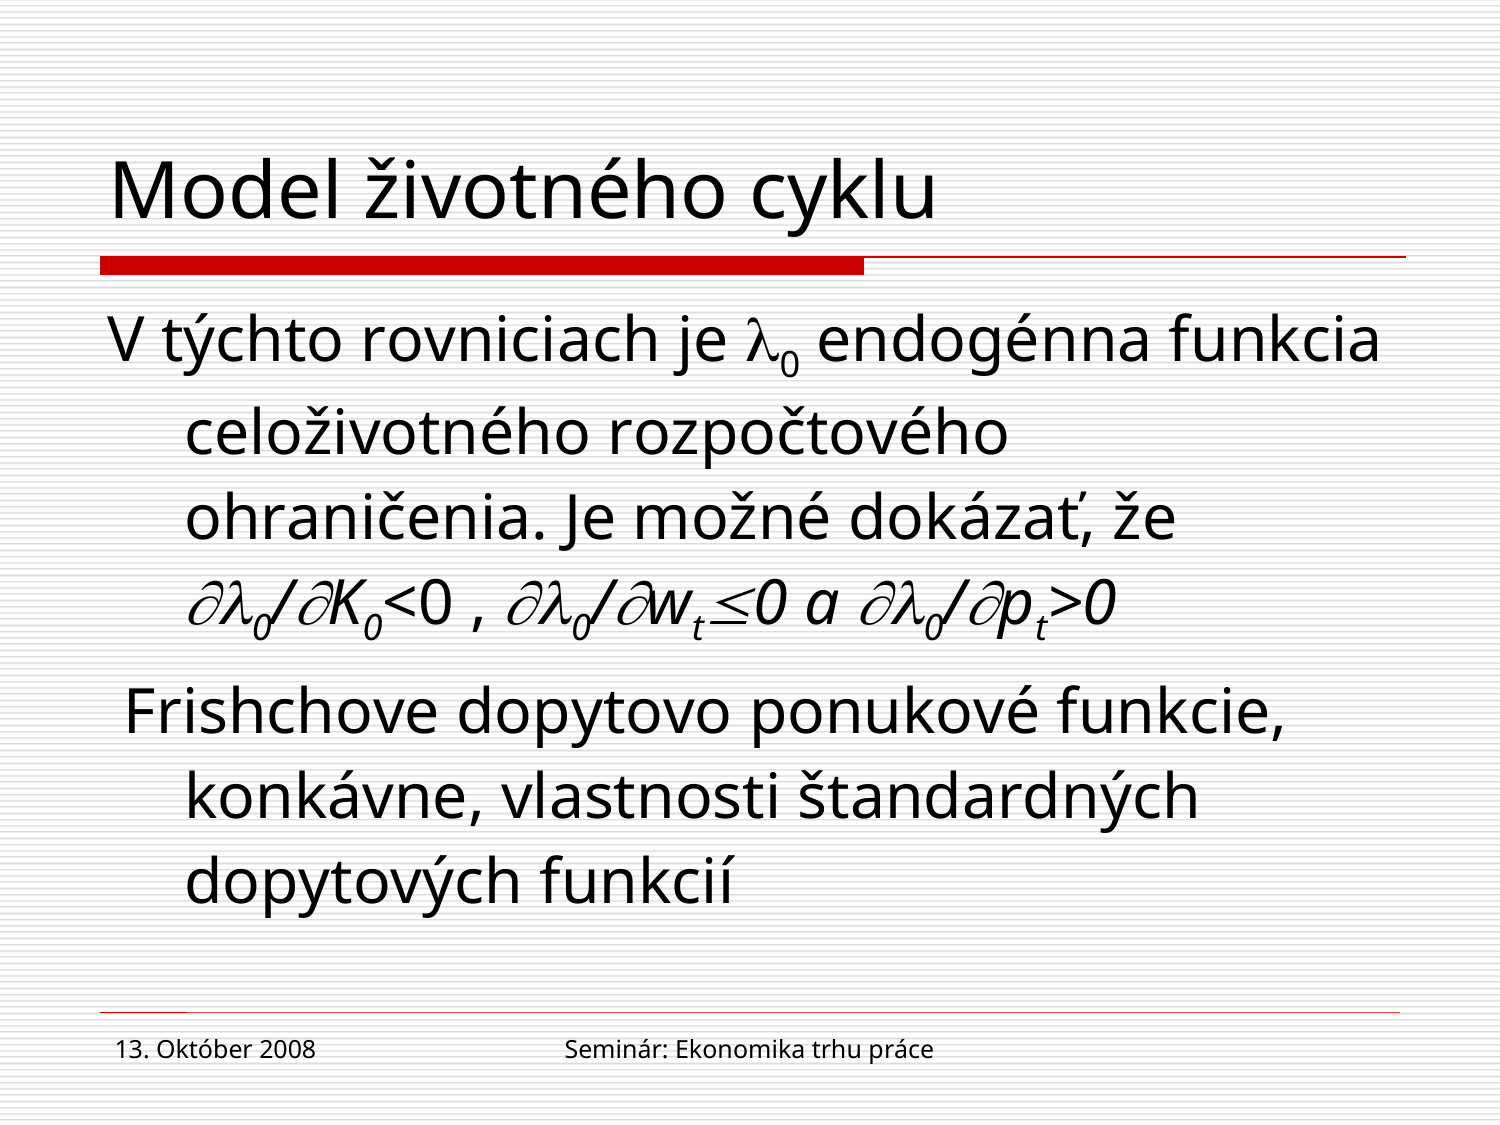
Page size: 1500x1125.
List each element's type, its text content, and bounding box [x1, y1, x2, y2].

list V týchto rovniciach je 0 endogénna funkcia celoživotného rozpočtového ohraničenia. Je možné dokázať, že 0/K0<0 , 0/wt0 a 0/pt>0 Frishchove dopytovo ponukové funkcie, konkávne, vlastnosti štandardných dopytových funkcií [92, 287, 1406, 988]
title Model životného cyklu [94, 49, 1407, 250]
picture [0, 0, 1500, 1125]
